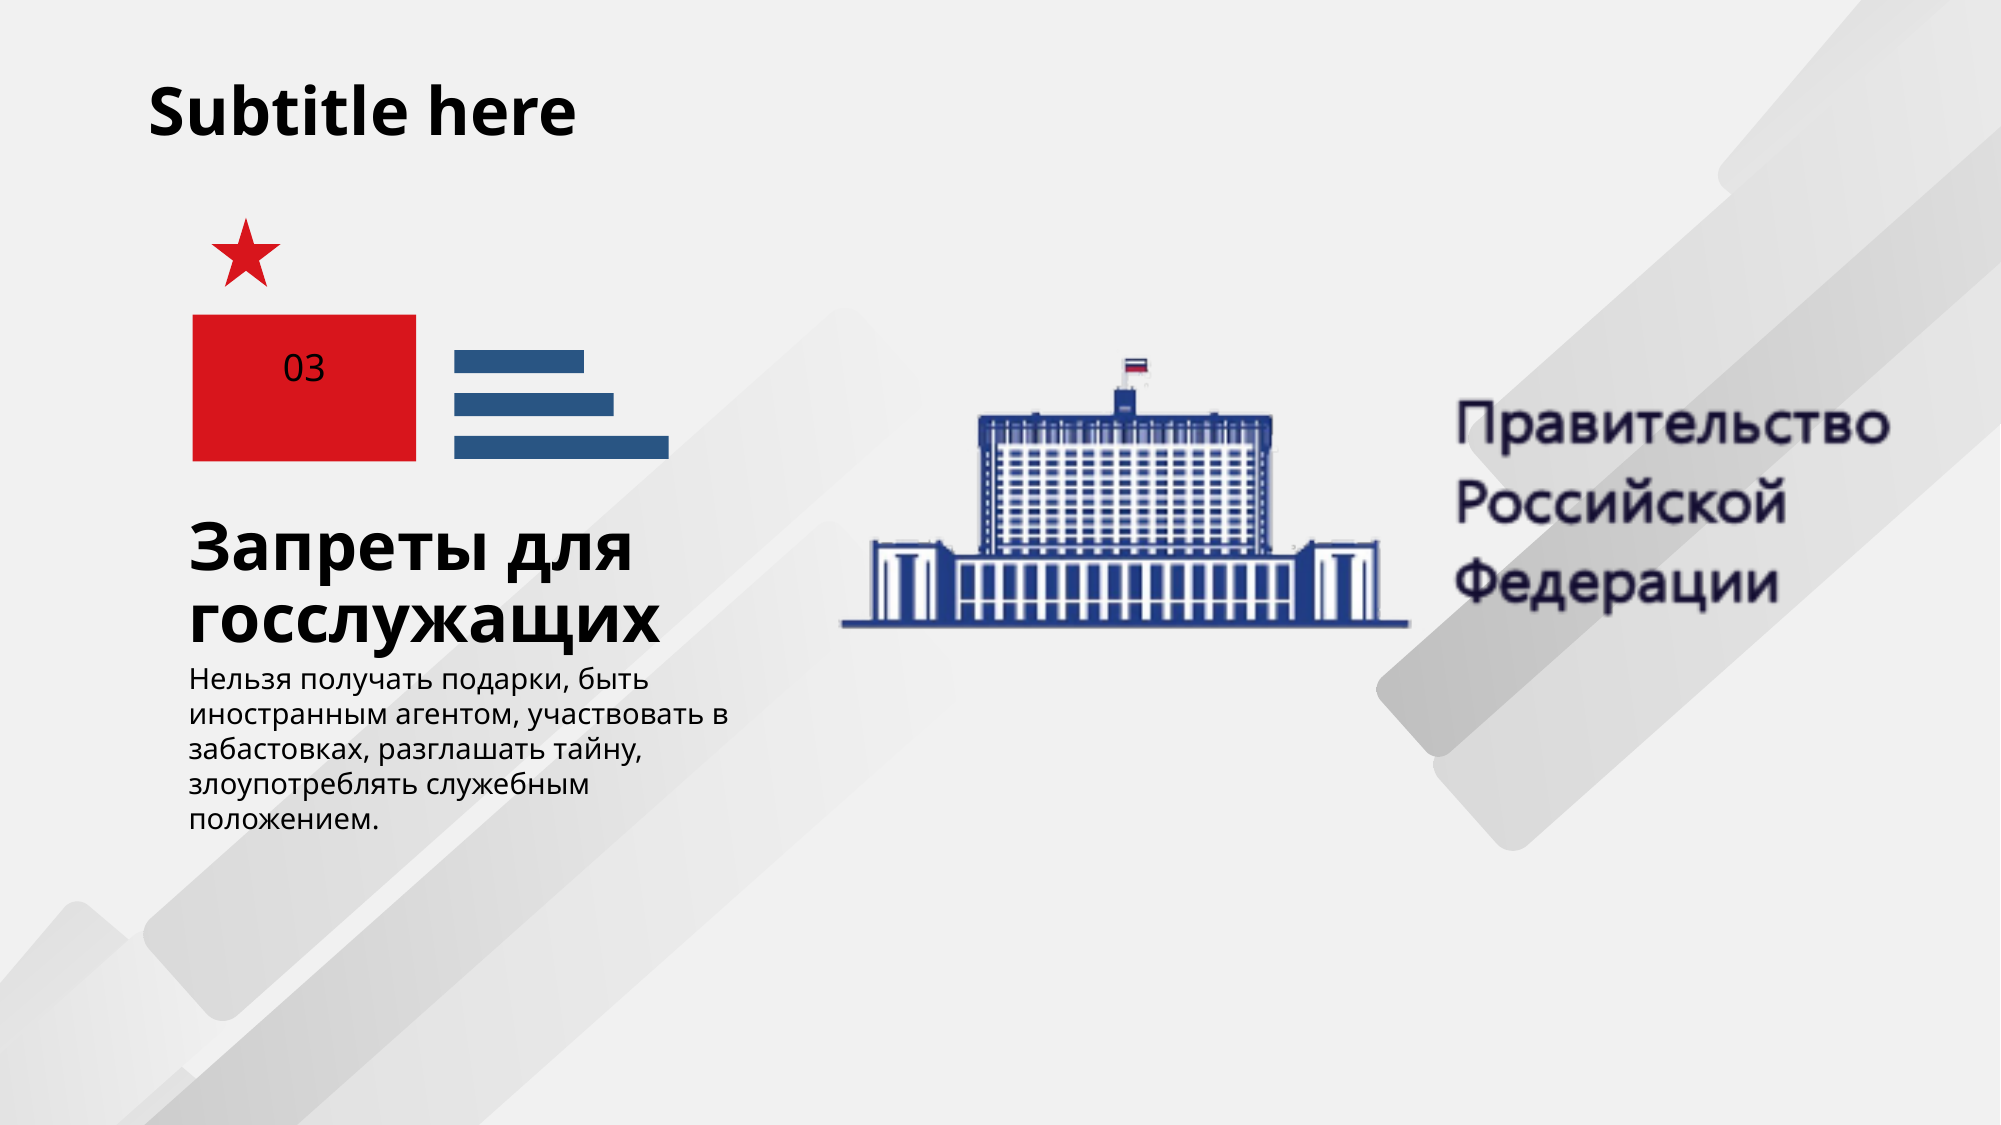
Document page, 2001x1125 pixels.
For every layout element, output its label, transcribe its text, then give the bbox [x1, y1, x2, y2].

text_box Нельзя получать подарки, быть иностранным агентом, участвовать в забастовках, разглашать тайну, злоупотреблять служебным положением. [173, 653, 799, 843]
text_box [211, 217, 281, 287]
text_box [454, 435, 669, 459]
text_box 03 [268, 336, 341, 397]
picture [837, 325, 1970, 666]
text_box [454, 393, 614, 417]
text_box Запреты для госслужащих [173, 505, 799, 653]
text_box [192, 314, 417, 462]
text_box [454, 350, 584, 374]
